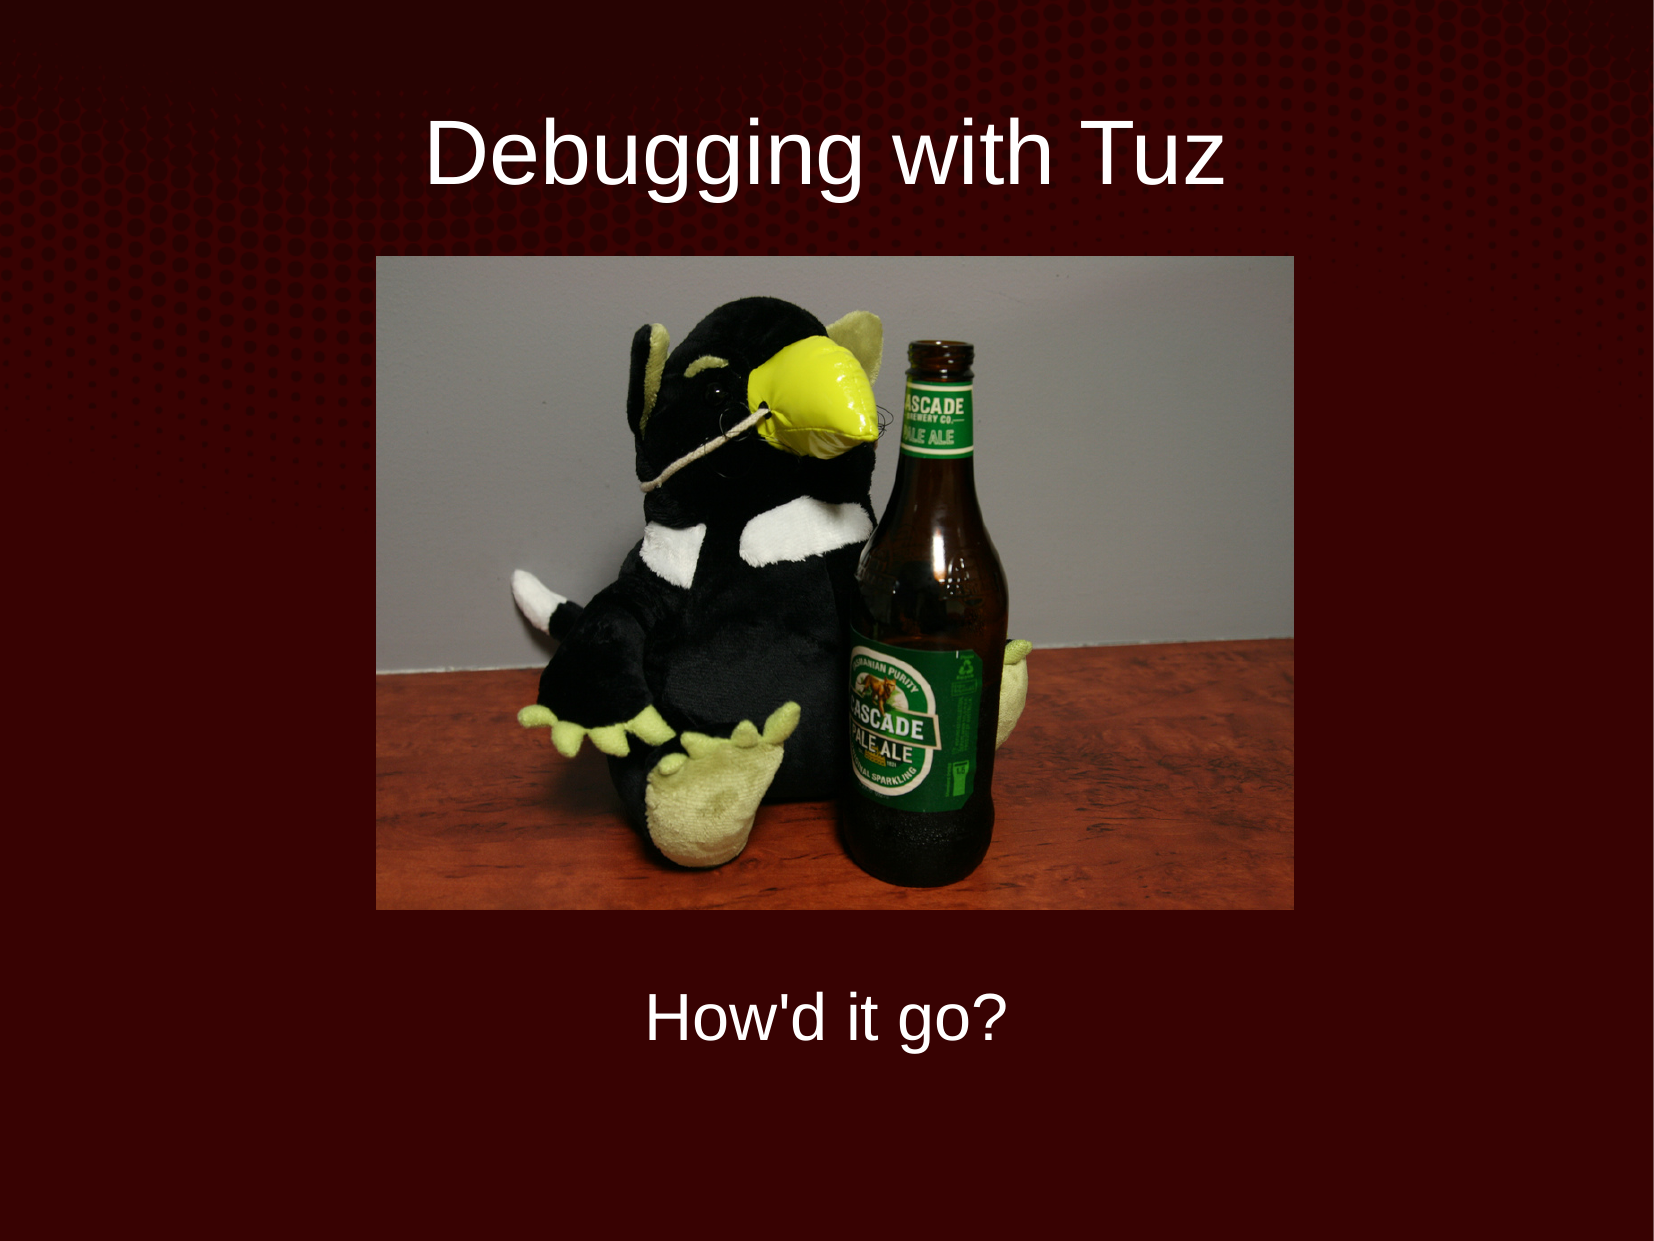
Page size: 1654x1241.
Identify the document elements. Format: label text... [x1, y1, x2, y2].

title Debugging with Tuz [82, 49, 1571, 257]
picture [0, 0, 1654, 1241]
list How'd it go? [82, 980, 1571, 1109]
